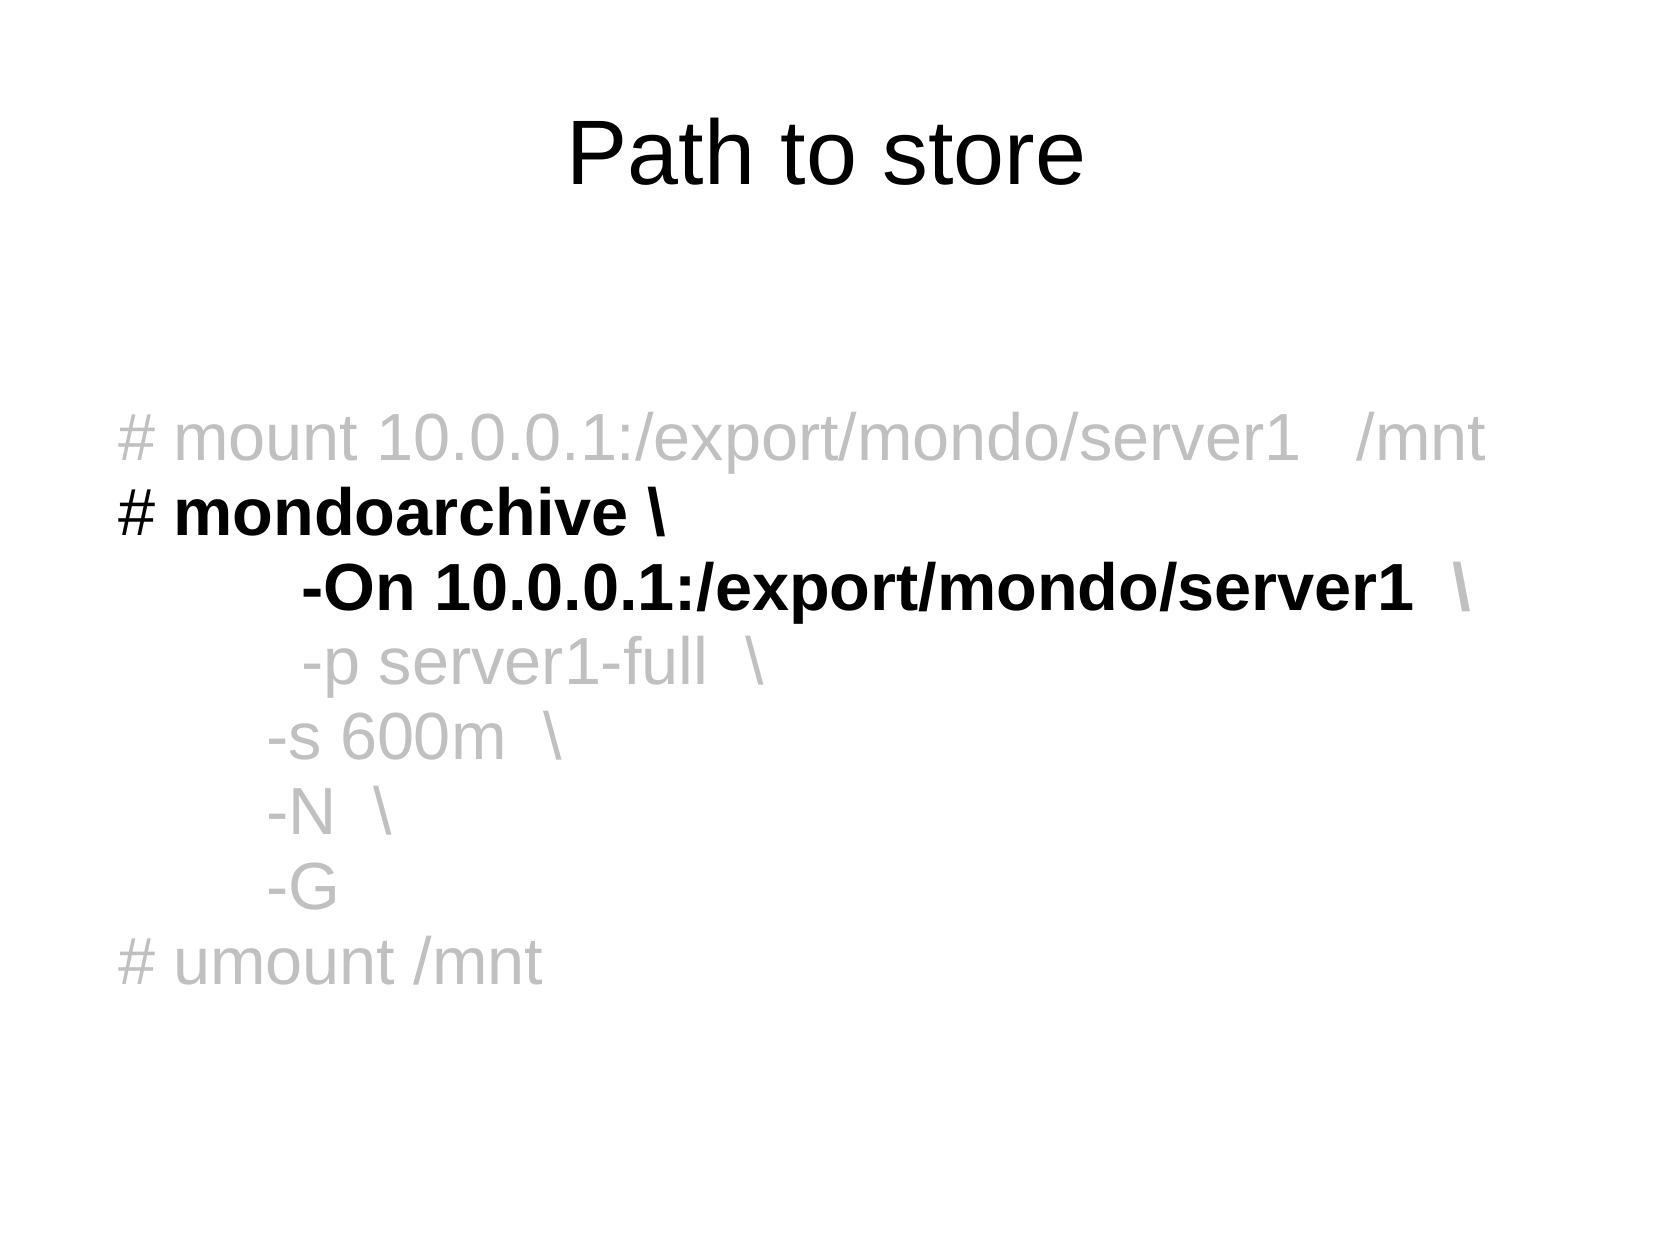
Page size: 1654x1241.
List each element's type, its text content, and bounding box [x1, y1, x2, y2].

subtitle # mount 10.0.0.1:/export/mondo/server1 /mnt # mondoarchive \ -On 10.0.0.1:/export/mondo/server1 \ -p server1-full \ -s 600m \ -N \ -G # umount /mnt [82, 297, 1571, 1102]
title Path to store [82, 49, 1571, 257]
